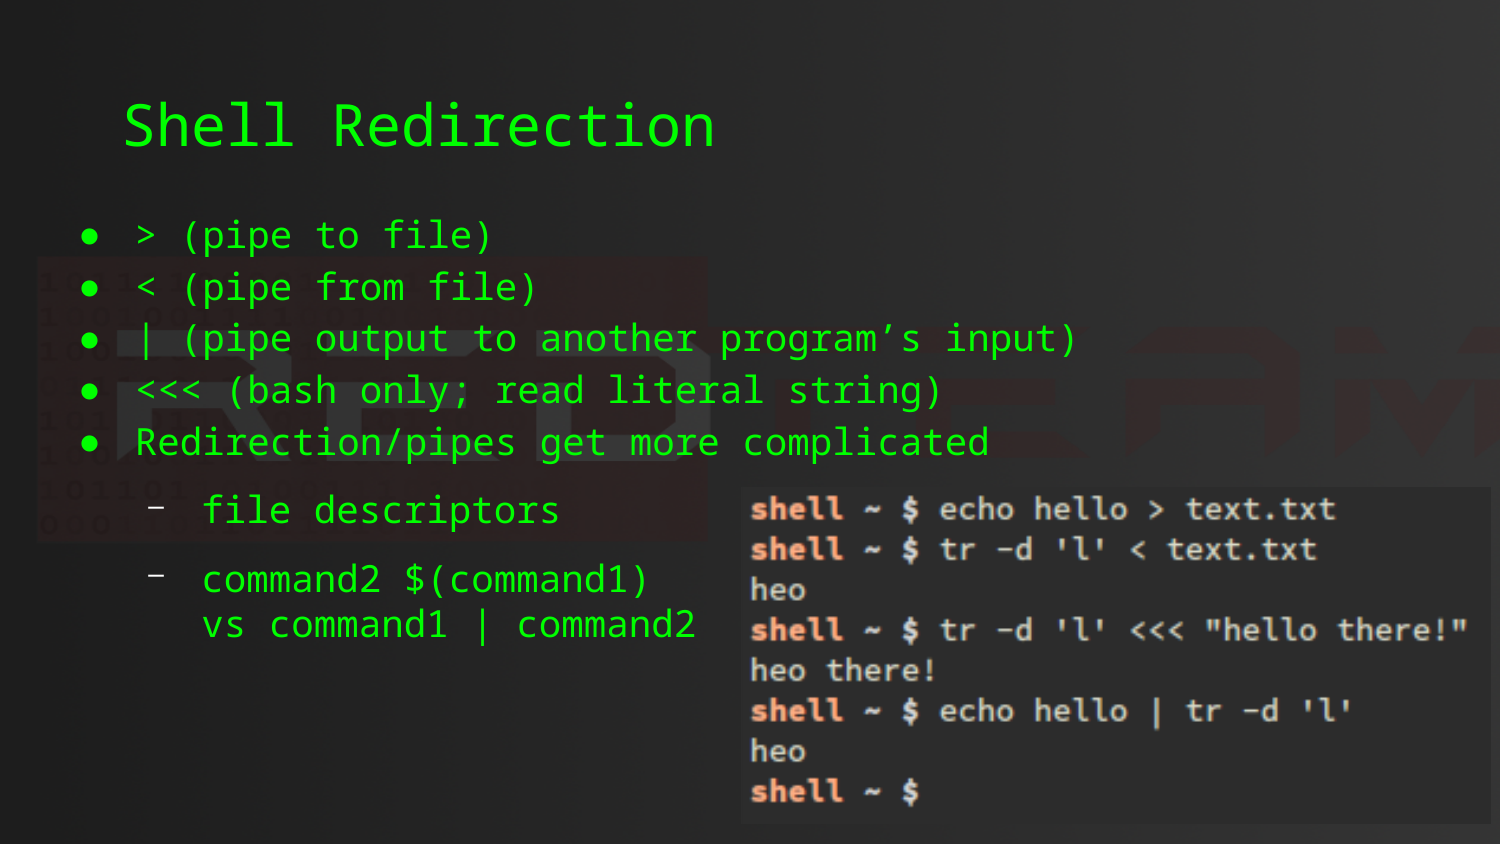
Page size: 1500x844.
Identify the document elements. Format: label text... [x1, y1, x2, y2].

picture [0, 0, 1500, 844]
title Shell Redirection [105, 72, 1443, 167]
list > (pipe to file) < (pipe from file) | (pipe output to another program’s input) <<< (bash only; read literal string) Redirection/pipes get more complicated file descriptors command2 $(command1) vs command1 | command2 [44, 189, 1443, 750]
